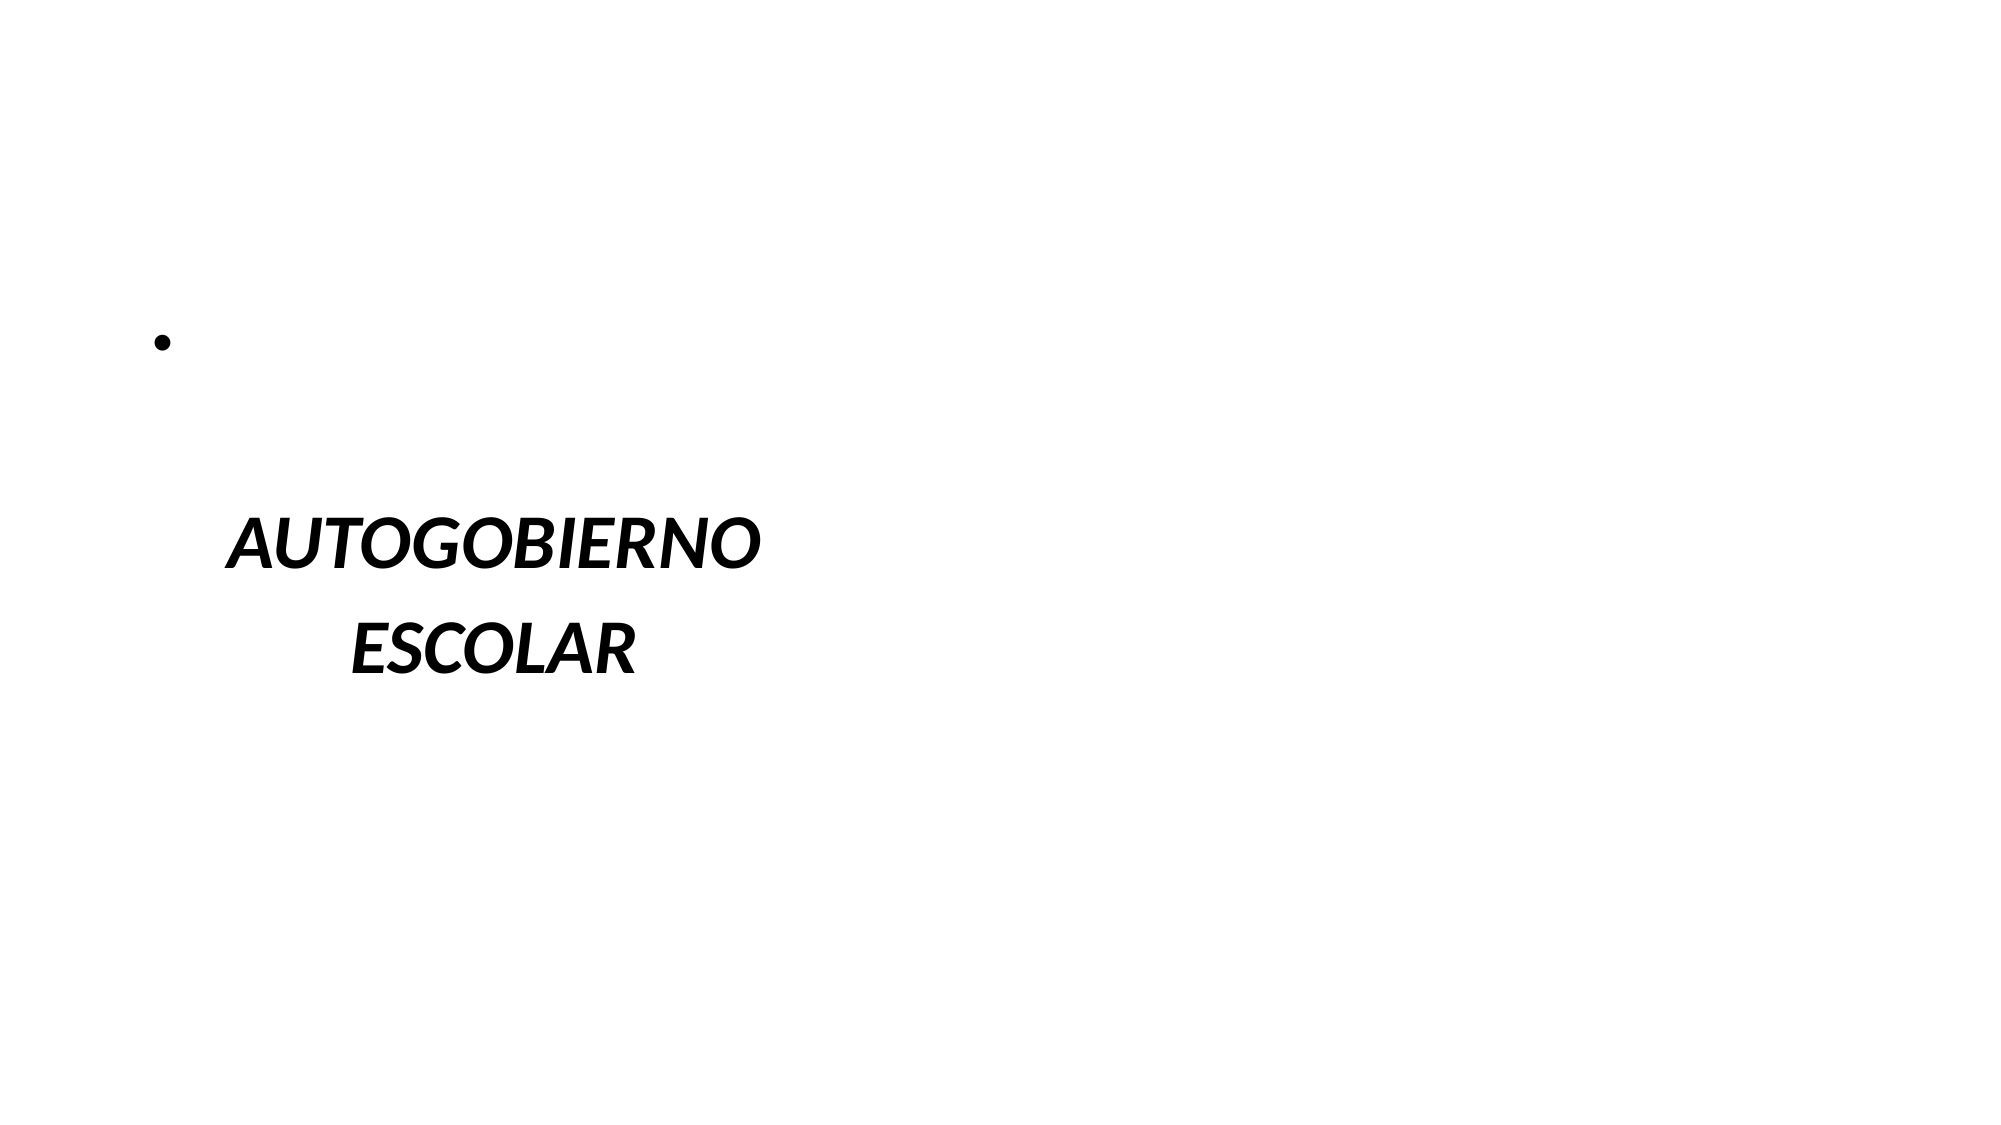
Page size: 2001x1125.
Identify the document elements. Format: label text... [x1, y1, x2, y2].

list AUTOGOBIERNO ESCOLAR [137, 299, 1863, 1014]
